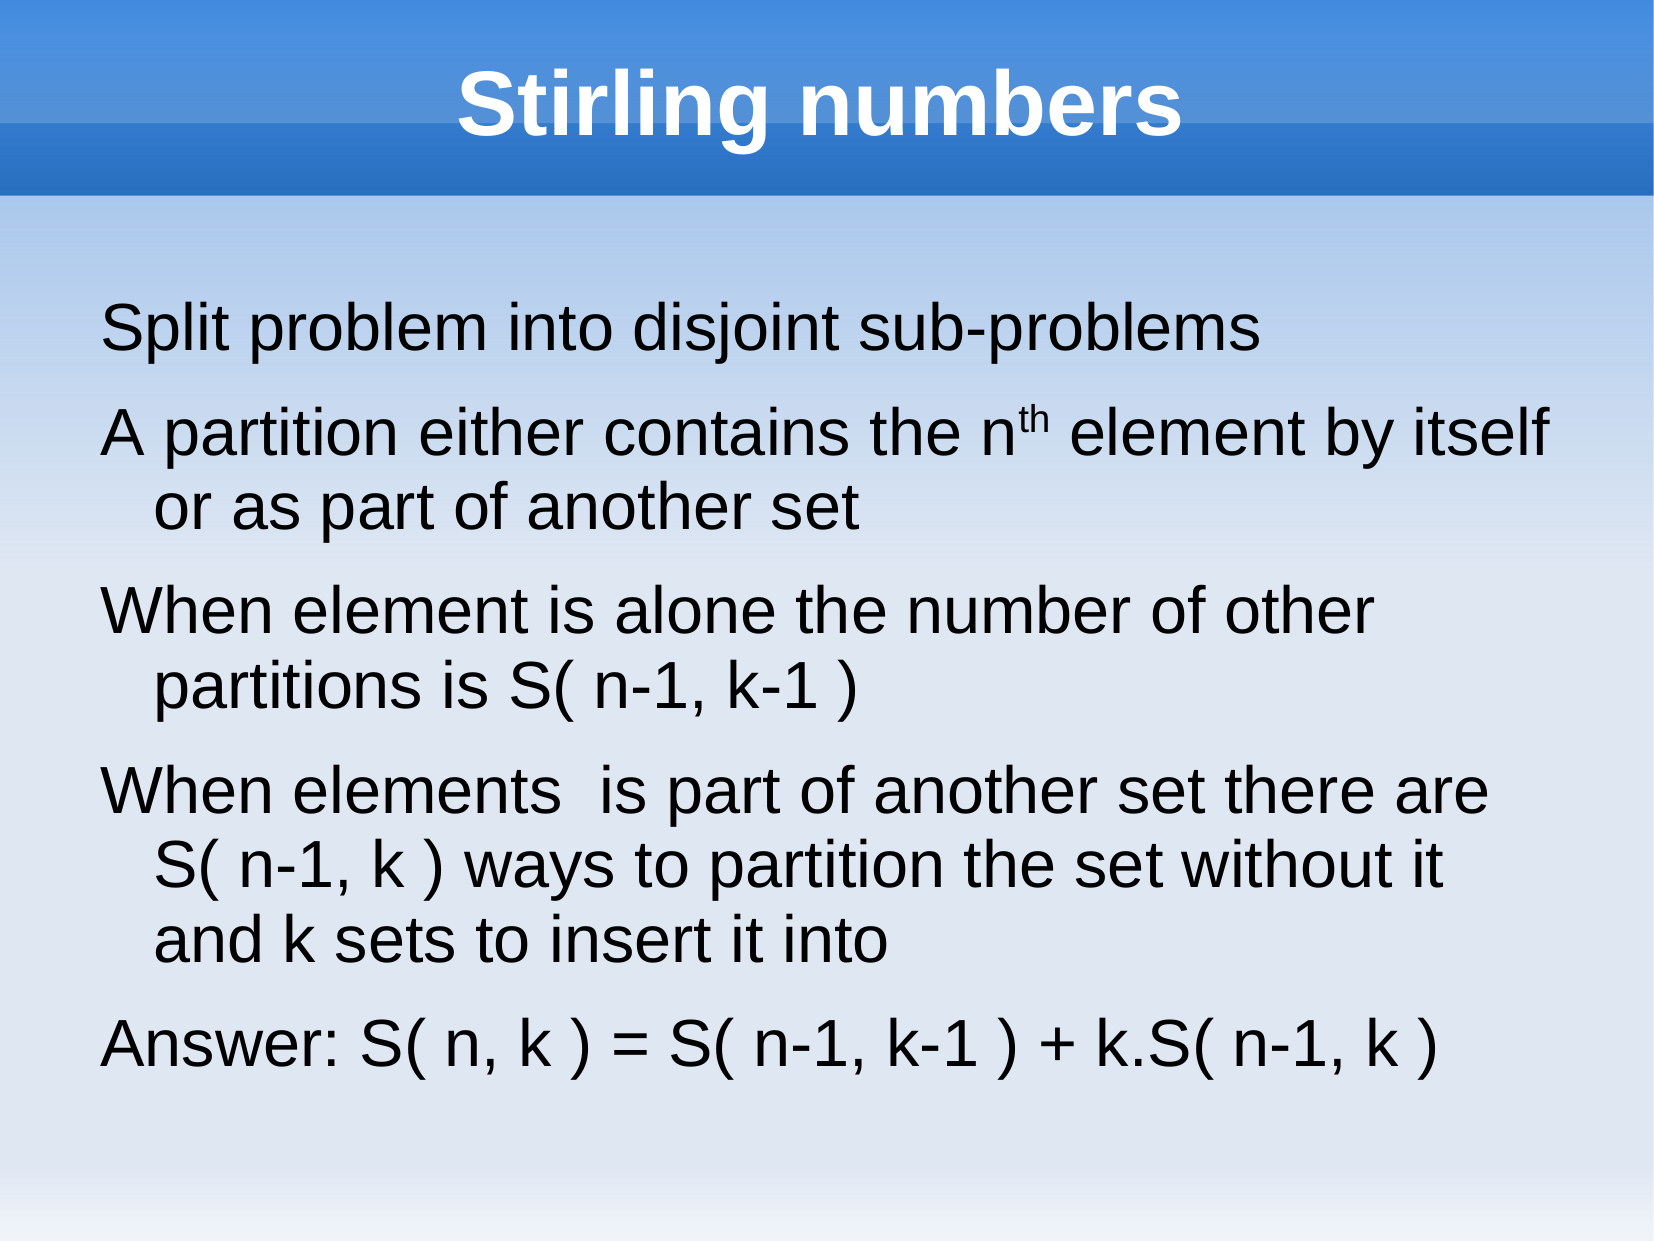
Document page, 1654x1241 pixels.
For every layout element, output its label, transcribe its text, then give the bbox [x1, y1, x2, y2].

chart [770, 592, 889, 652]
picture [0, 0, 1654, 1241]
list Split problem into disjoint sub-problems A partition either contains the nth element by itself or as part of another set When element is alone the number of other partitions is S( n-1, k-1 ) When elements is part of another set there are S( n-1, k ) ways to partition the set without it and k sets to insert it into Answer: S( n, k ) = S( n-1, k-1 ) + k.S( n-1, k ) [82, 290, 1571, 1156]
title Stirling numbers [76, 7, 1565, 200]
